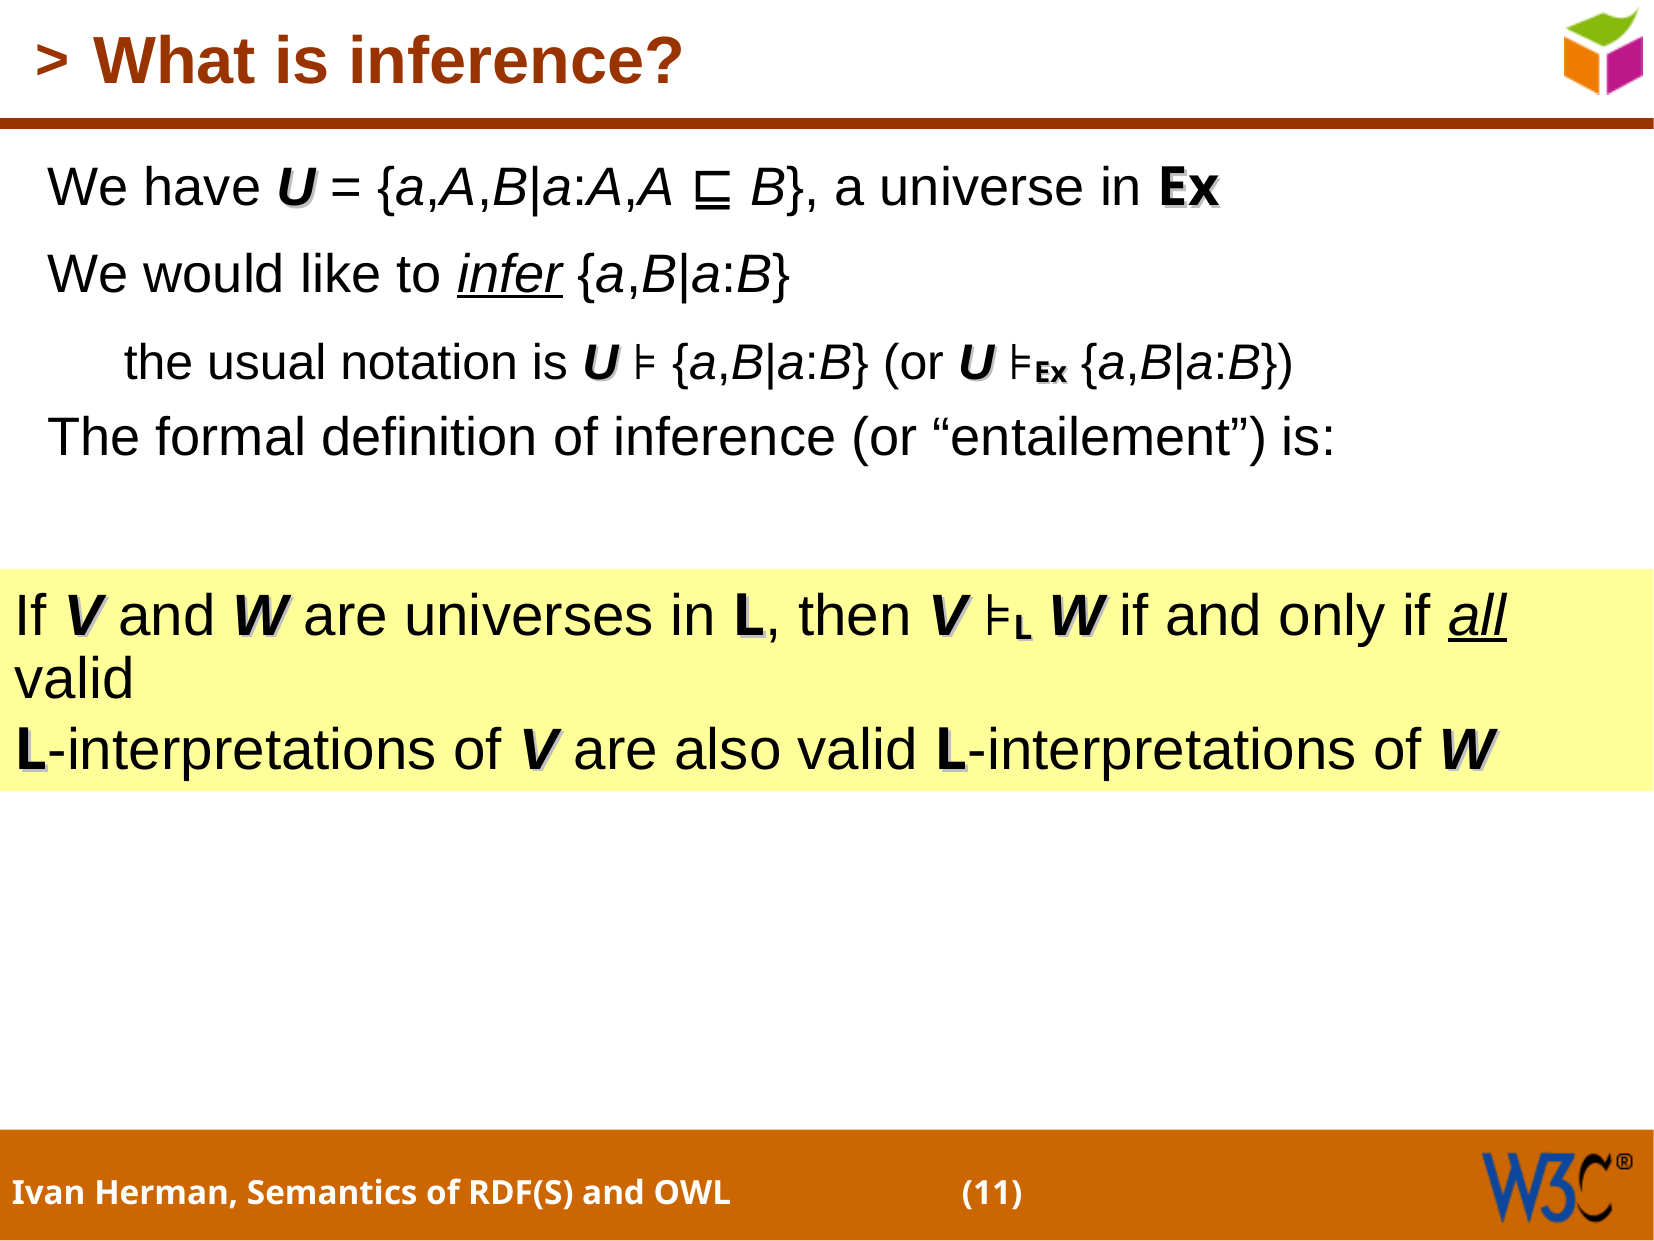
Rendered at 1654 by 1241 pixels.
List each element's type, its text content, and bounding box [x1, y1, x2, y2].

picture [1564, 5, 1643, 95]
text_box If V and W are universes in L, then V ⊧L W if and only if all valid L-interpretations of V are also valid L-interpretations of W [0, 568, 1654, 739]
list We have U = {a,A,B|a:A,A ⊑ B}, a universe in Ex We would like to infer {a,B|a:B} the usual notation is U ⊧ {a,B|a:B} (or U ⊧Ex {a,B|a:B}) The formal definition of inference (or “entailement”) is: [29, 147, 1624, 502]
picture [1477, 1149, 1639, 1228]
title What is inference? [93, 0, 1493, 119]
